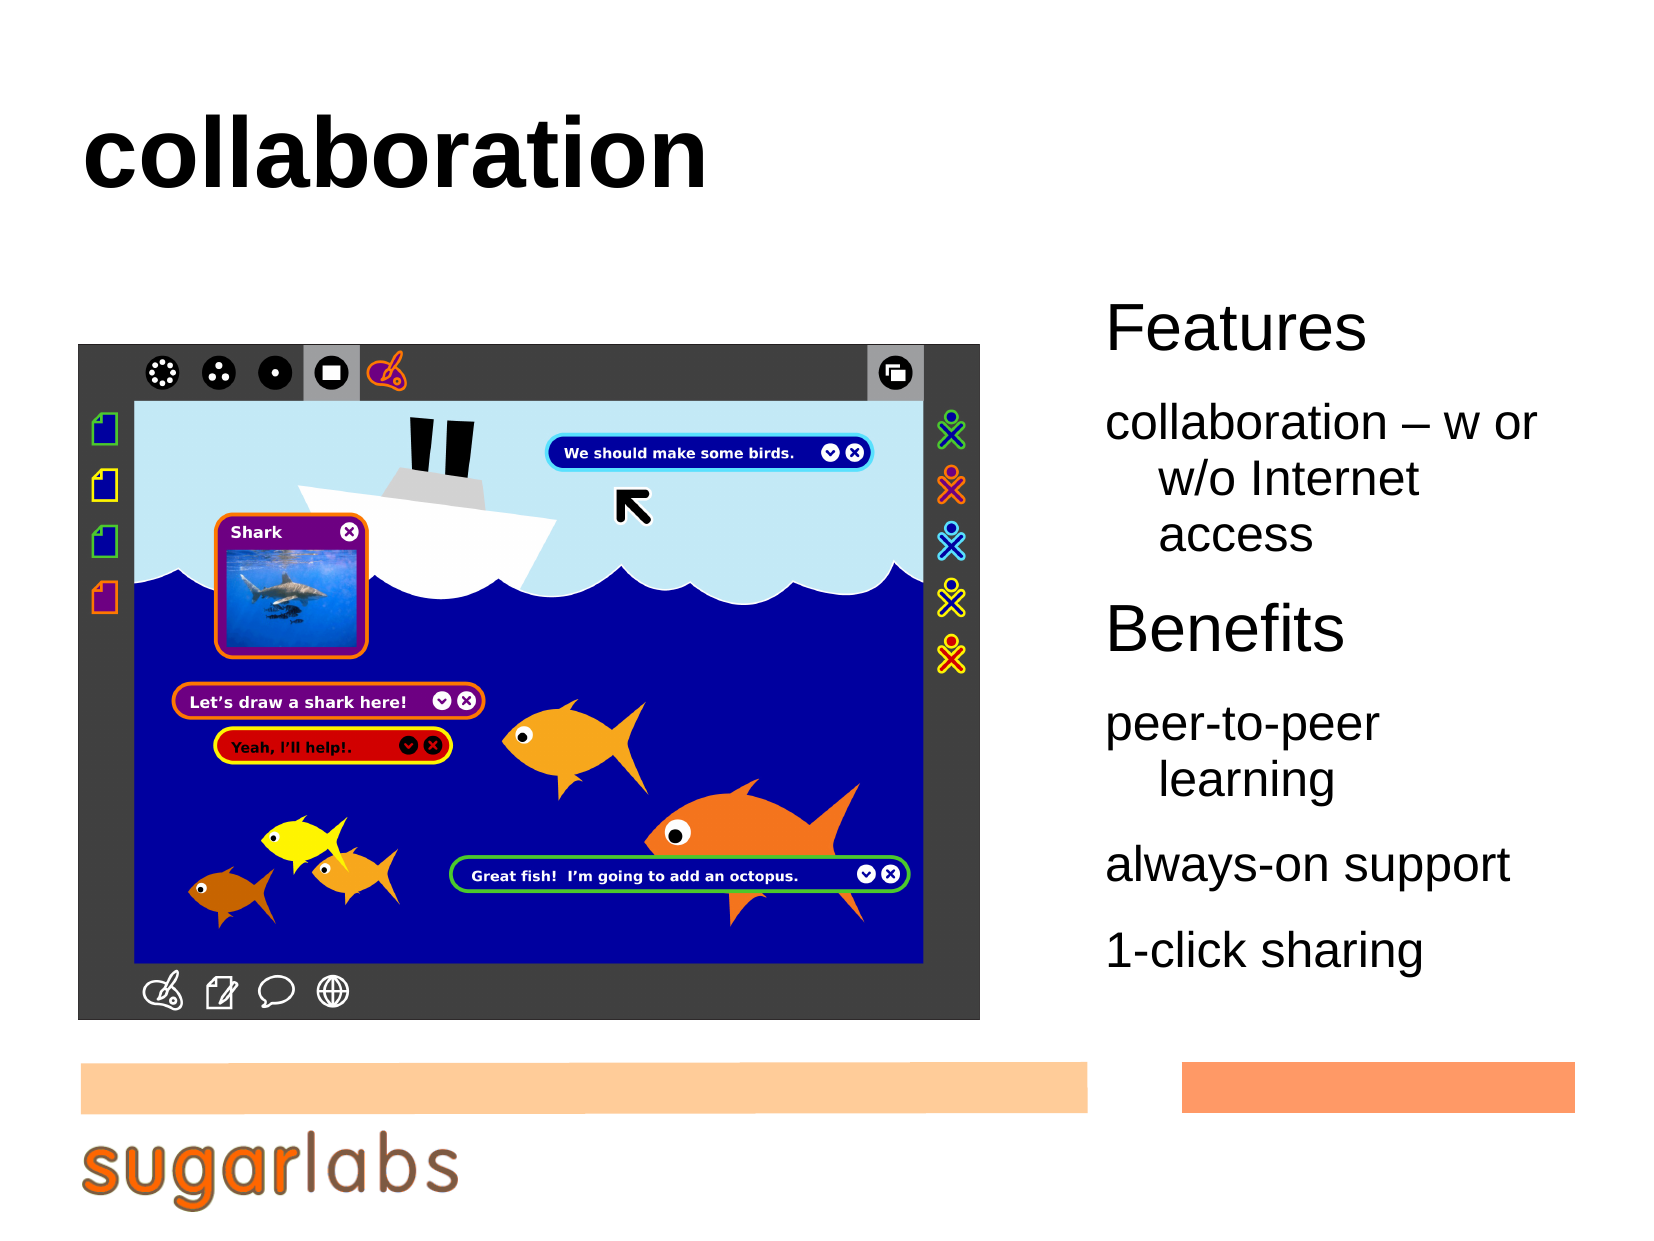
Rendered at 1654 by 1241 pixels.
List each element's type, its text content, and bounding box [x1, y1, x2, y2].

title collaboration [82, 49, 1571, 257]
list Features collaboration – w or w/o Internet access Benefits peer-to-peer learning always-on support 1-click sharing [1087, 290, 1572, 1039]
picture [82, 1130, 458, 1212]
picture [78, 344, 980, 1020]
